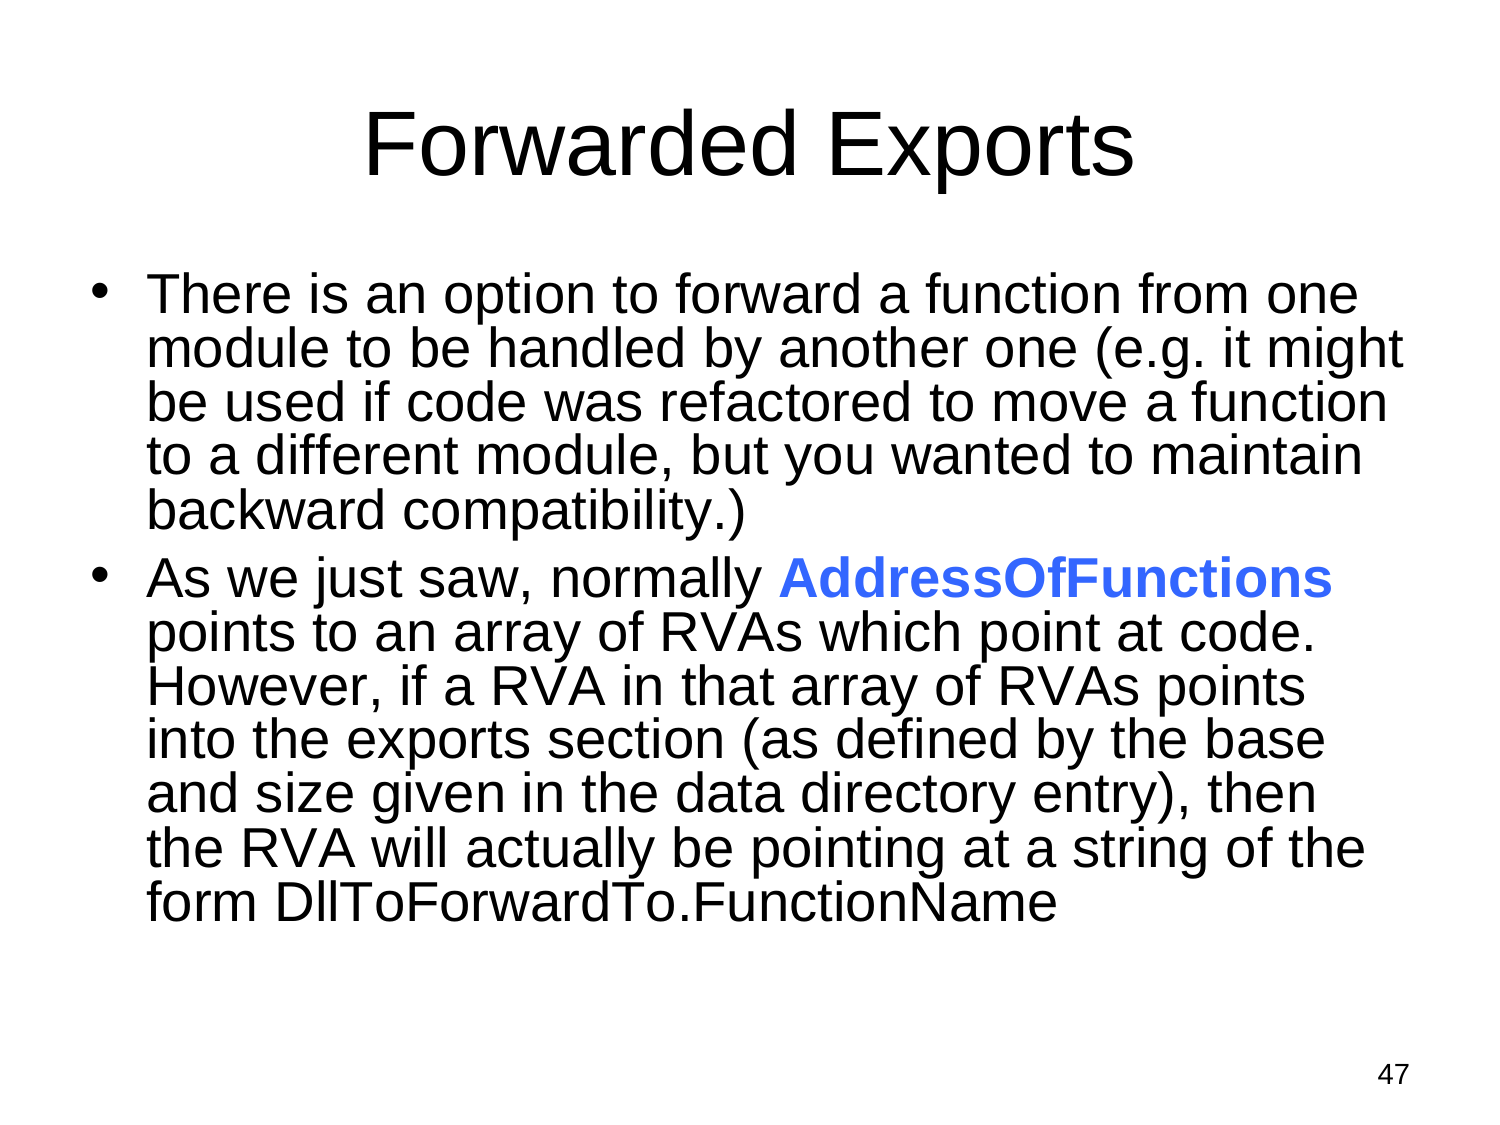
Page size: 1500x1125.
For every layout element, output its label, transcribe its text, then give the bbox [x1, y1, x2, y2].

list There is an option to forward a function from one module to be handled by another one (e.g. it might be used if code was refactored to move a function to a different module, but you wanted to maintain backward compatibility.) As we just saw, normally AddressOfFunctions points to an array of RVAs which point at code. However, if a RVA in that array of RVAs points into the exports section (as defined by the base and size given in the data directory entry), then the RVA will actually be pointing at a string of the form DllToForwardTo.FunctionName [75, 262, 1426, 1006]
text_box <number> [1074, 1042, 1426, 1103]
title Forwarded Exports [75, 45, 1426, 233]
